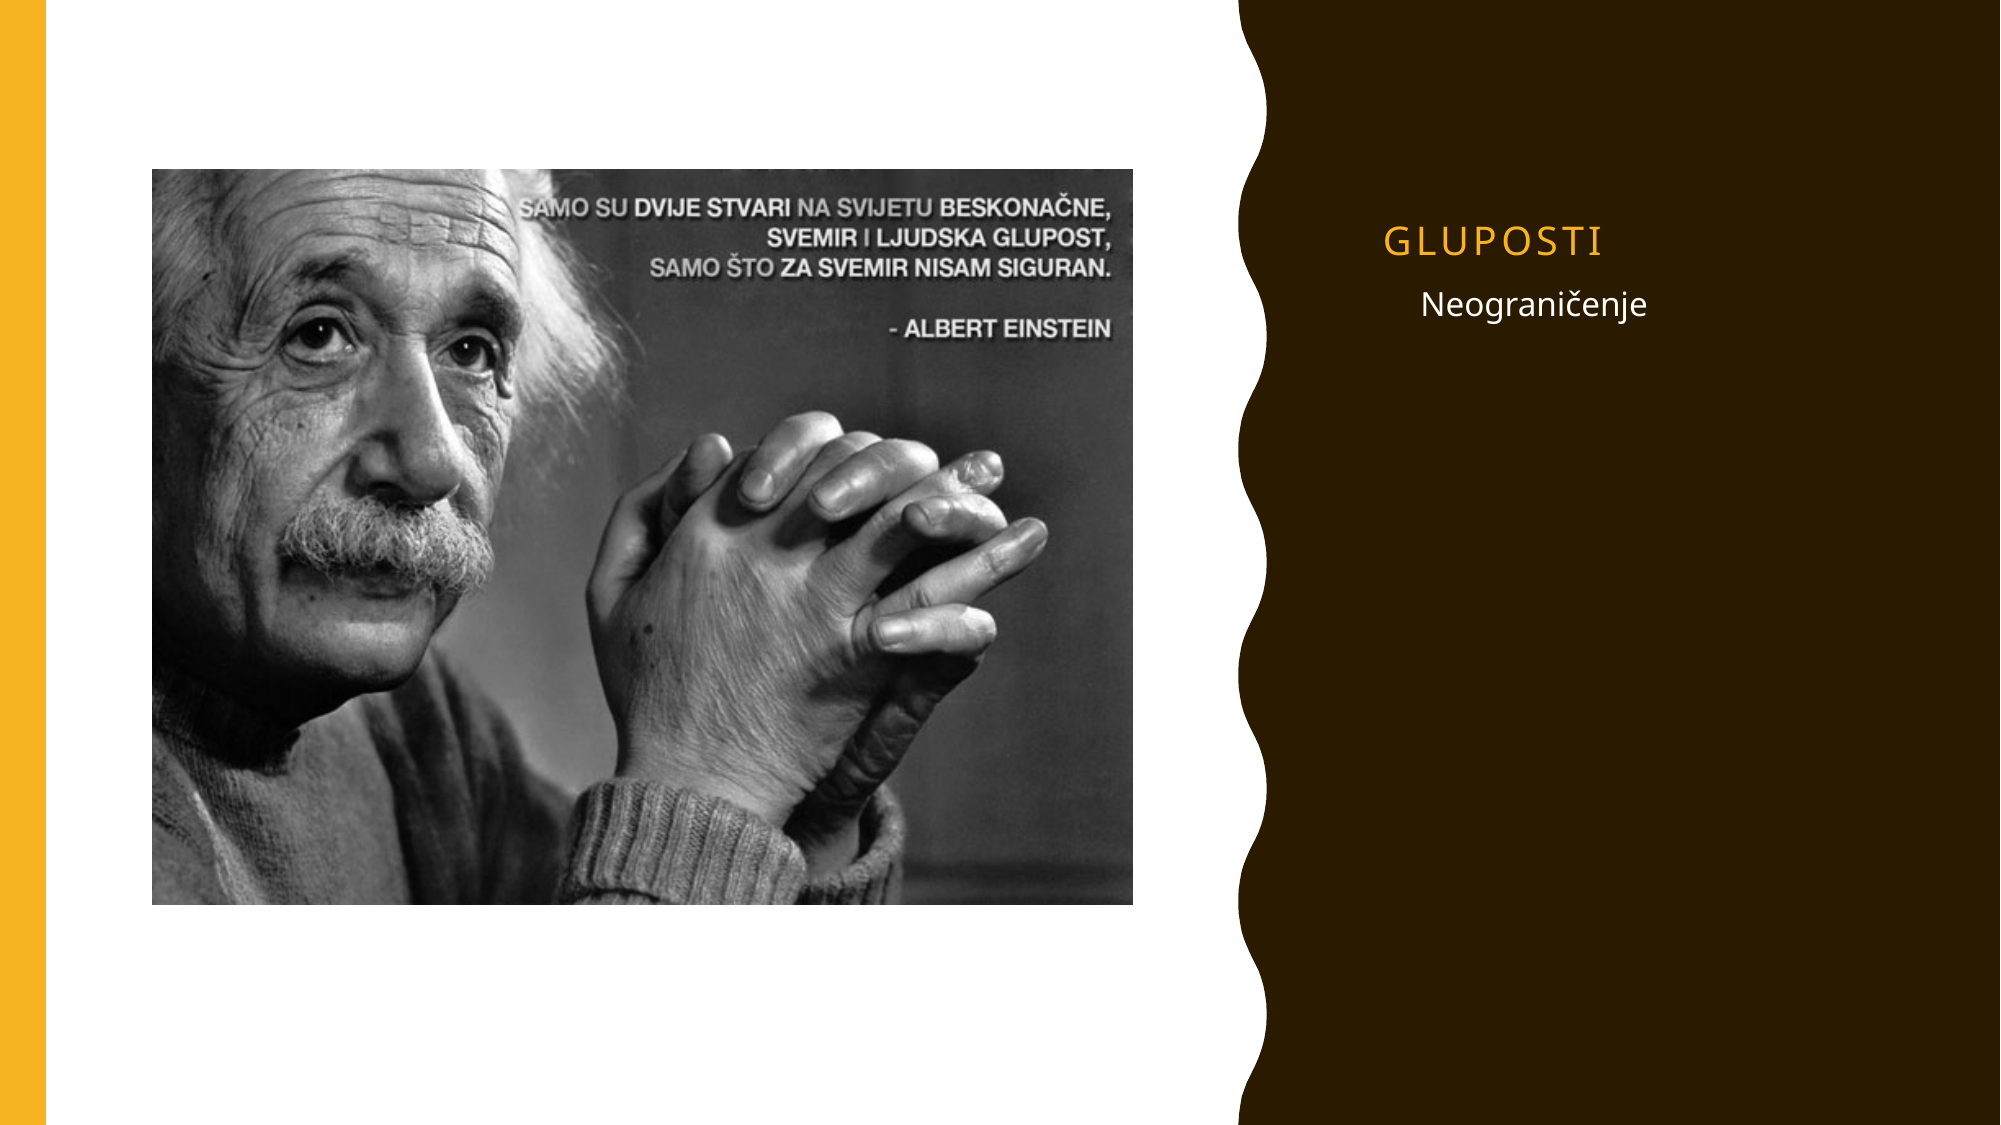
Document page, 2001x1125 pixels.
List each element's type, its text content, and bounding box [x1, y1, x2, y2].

list Neograničenje [1368, 271, 1876, 965]
text_box [0, 0, 2000, 1125]
picture [152, 169, 1133, 905]
title Gluposti [1368, 75, 1876, 271]
